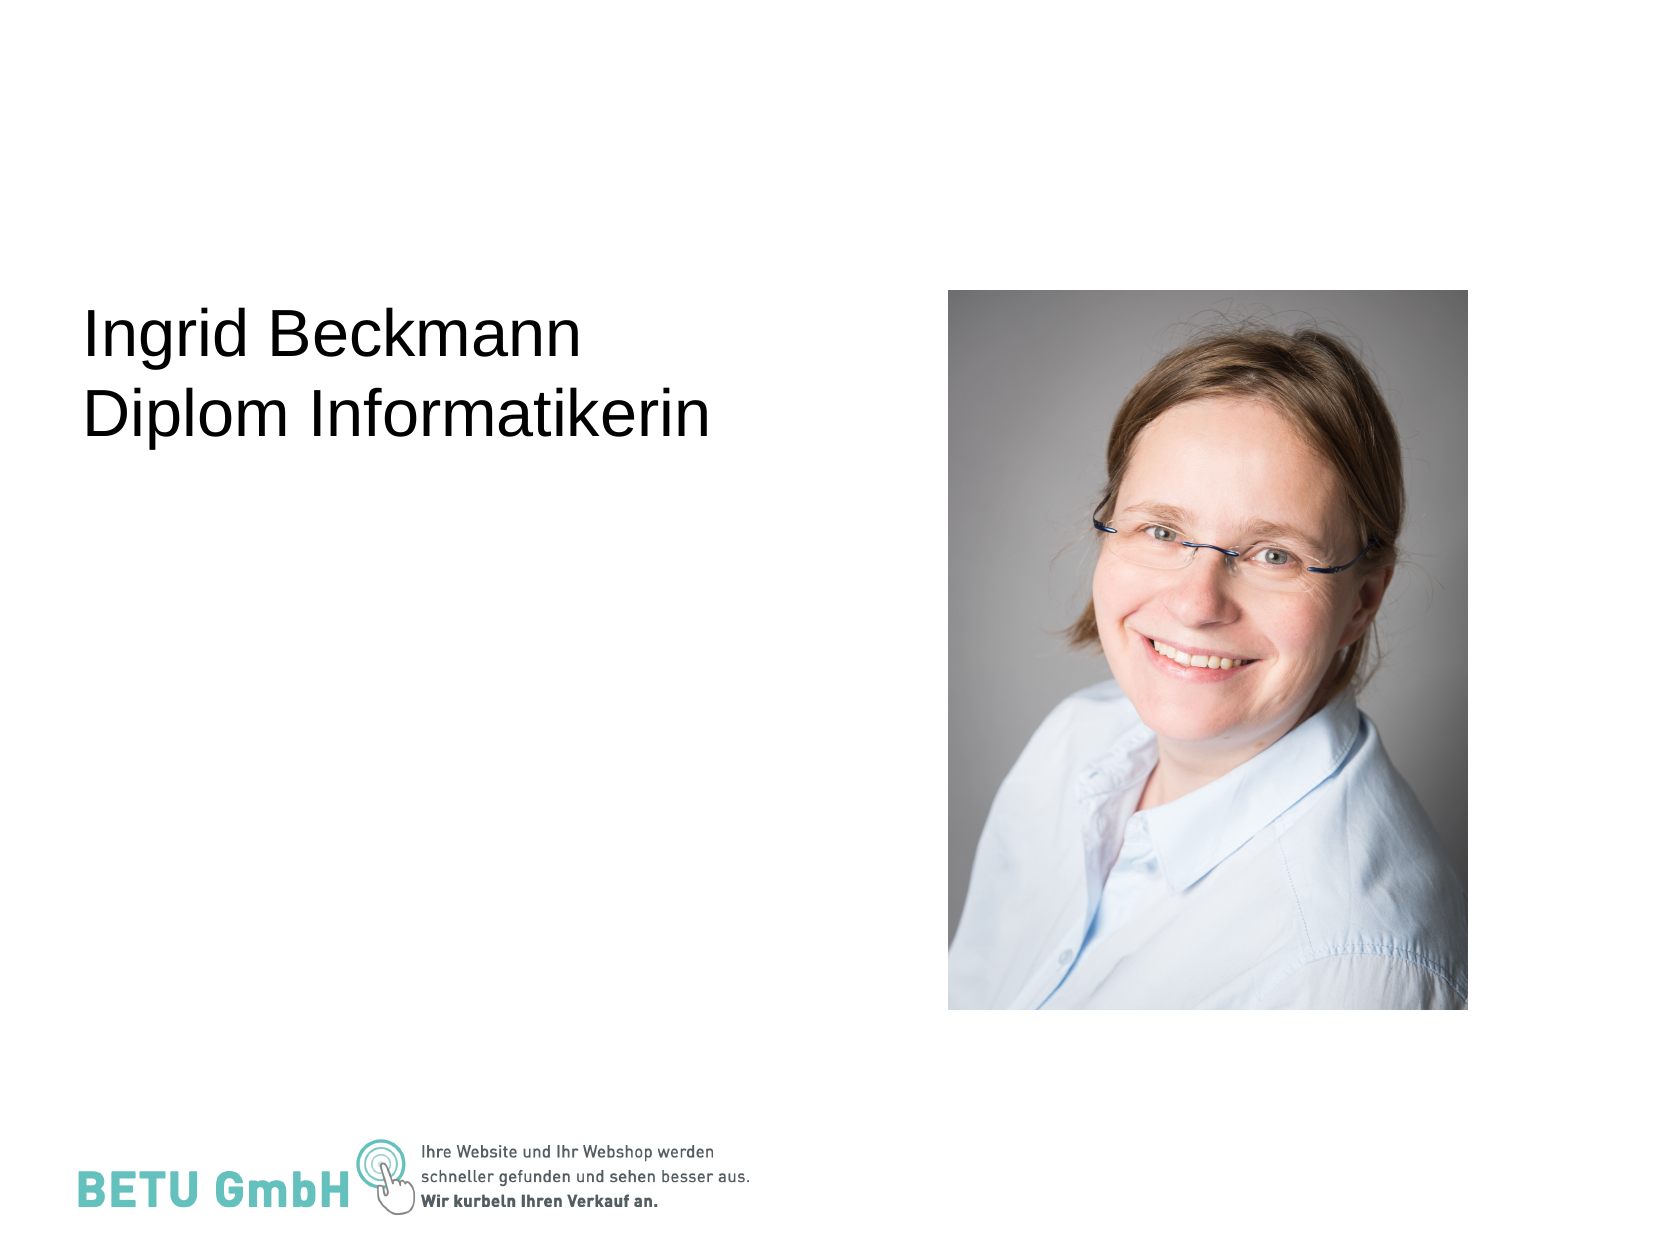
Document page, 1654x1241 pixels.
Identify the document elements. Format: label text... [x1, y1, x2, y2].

picture [70, 1138, 815, 1216]
text_box Ingrid Beckmann Diplom Informatikerin [82, 290, 809, 1010]
picture [948, 290, 1468, 1010]
